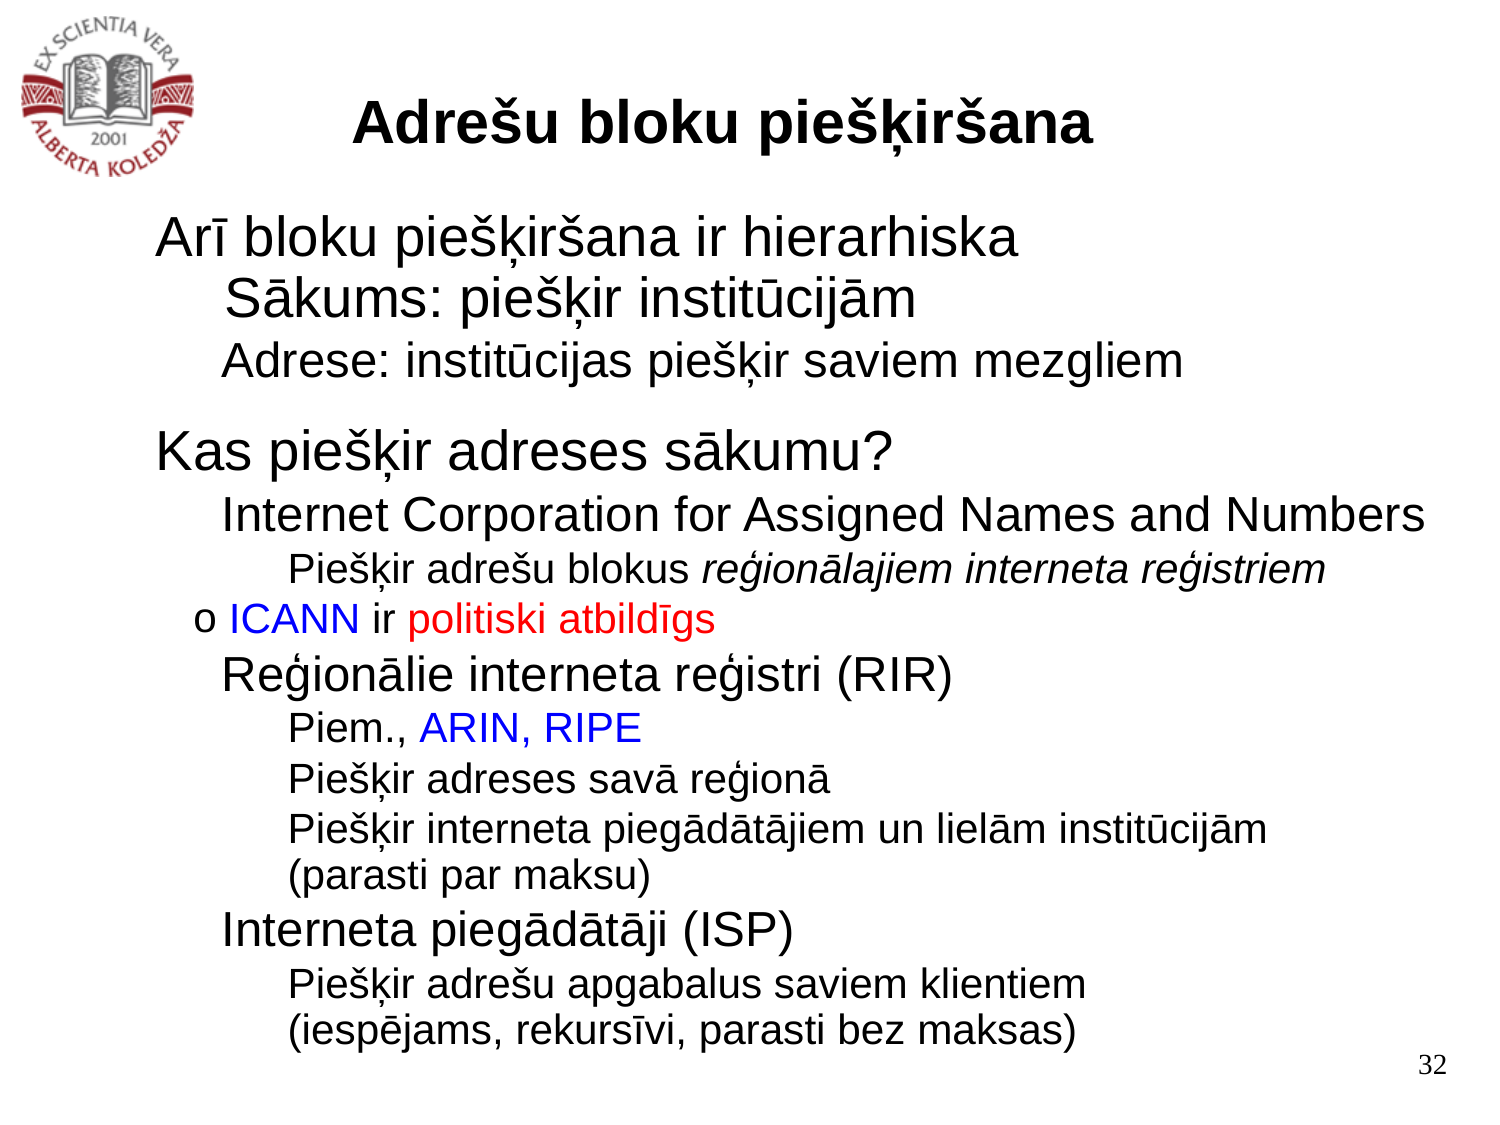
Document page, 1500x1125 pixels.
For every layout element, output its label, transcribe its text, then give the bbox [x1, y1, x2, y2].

list Arī bloku piešķiršana ir hierarhiska Sākums: piešķir institūcijām Adrese: institūcijas piešķir saviem mezgliem Kas piešķir adreses sākumu? Internet Corporation for Assigned Names and Numbers Piešķir adrešu blokus reģionālajiem interneta reģistriem ICANN ir politiski atbildīgs Reģionālie interneta reģistri (RIR) Piem., ARIN, RIPE Piešķir adreses savā reģionā Piešķir interneta piegādātājiem un lielām institūcijām (parasti par maksu) Interneta piegādātāji (ISP) Piešķir adrešu apgabalus saviem klientiem (iespējams, rekursīvi, parasti bez maksas) [74, 200, 1463, 1101]
picture [21, 16, 194, 177]
title Adrešu bloku piešķiršana [50, 62, 1374, 175]
